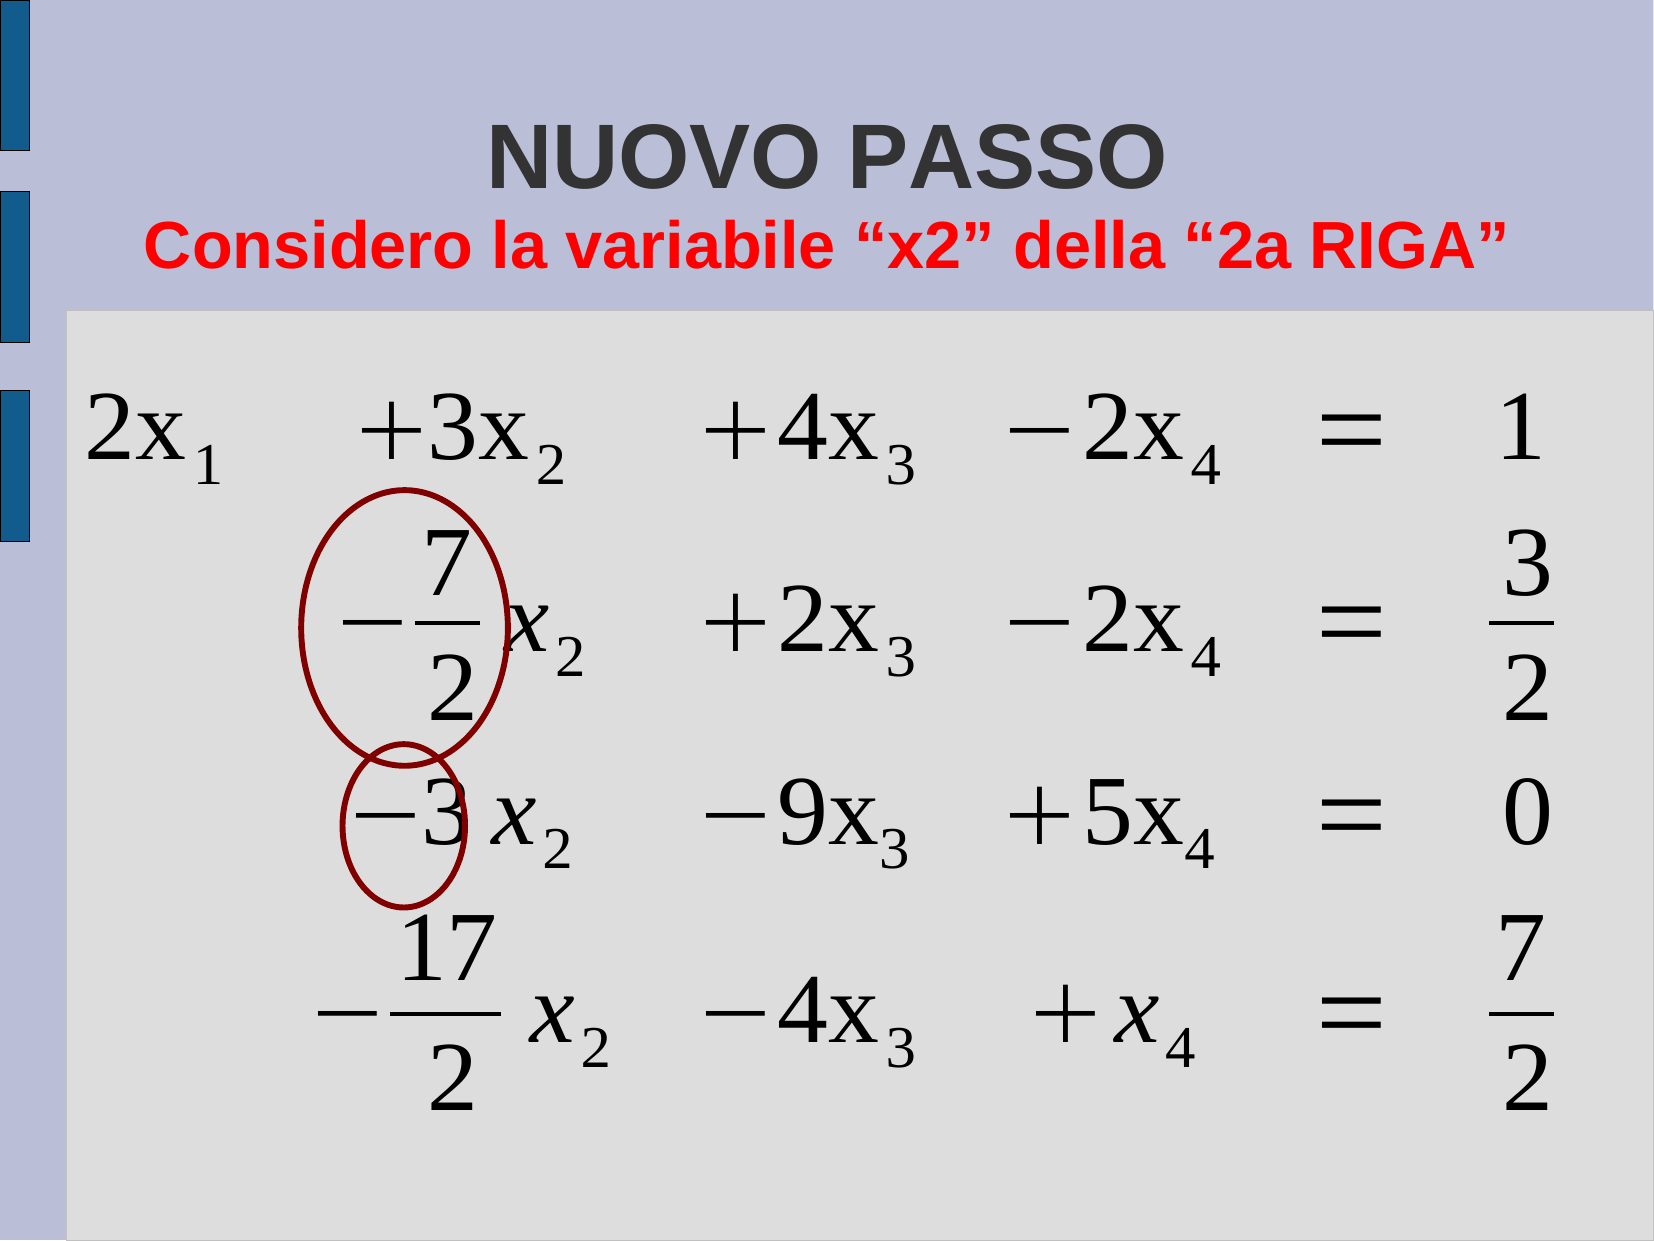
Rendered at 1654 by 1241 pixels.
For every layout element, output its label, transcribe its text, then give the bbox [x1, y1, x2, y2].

text_box [301, 490, 508, 908]
title NUOVO PASSO Considero la variabile “x2” della “2a RIGA” [121, 98, 1534, 291]
chart [59, 360, 1585, 1133]
